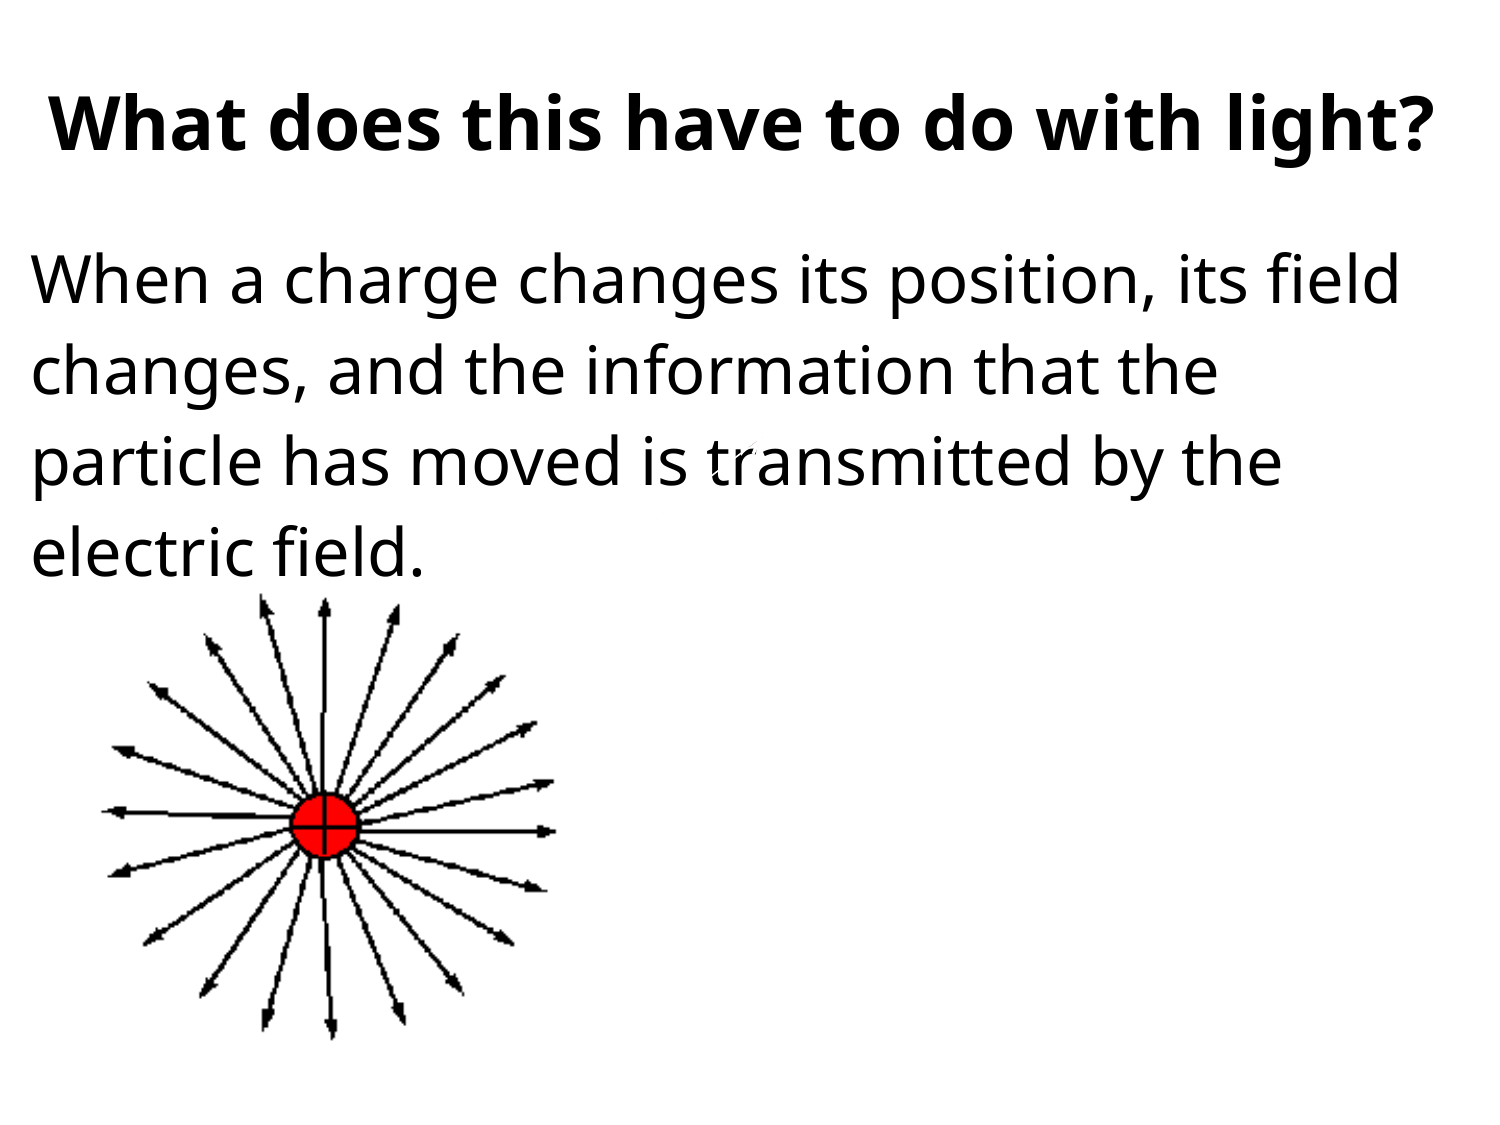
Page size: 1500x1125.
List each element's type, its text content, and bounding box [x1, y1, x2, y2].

picture [79, 579, 588, 1063]
text_box [576, 436, 763, 579]
title What does this have to do with light? [33, 77, 1471, 165]
list When a charge changes its position, its field changes, and the information that the particle has moved is transmitted by the electric field. [30, 232, 1471, 1021]
